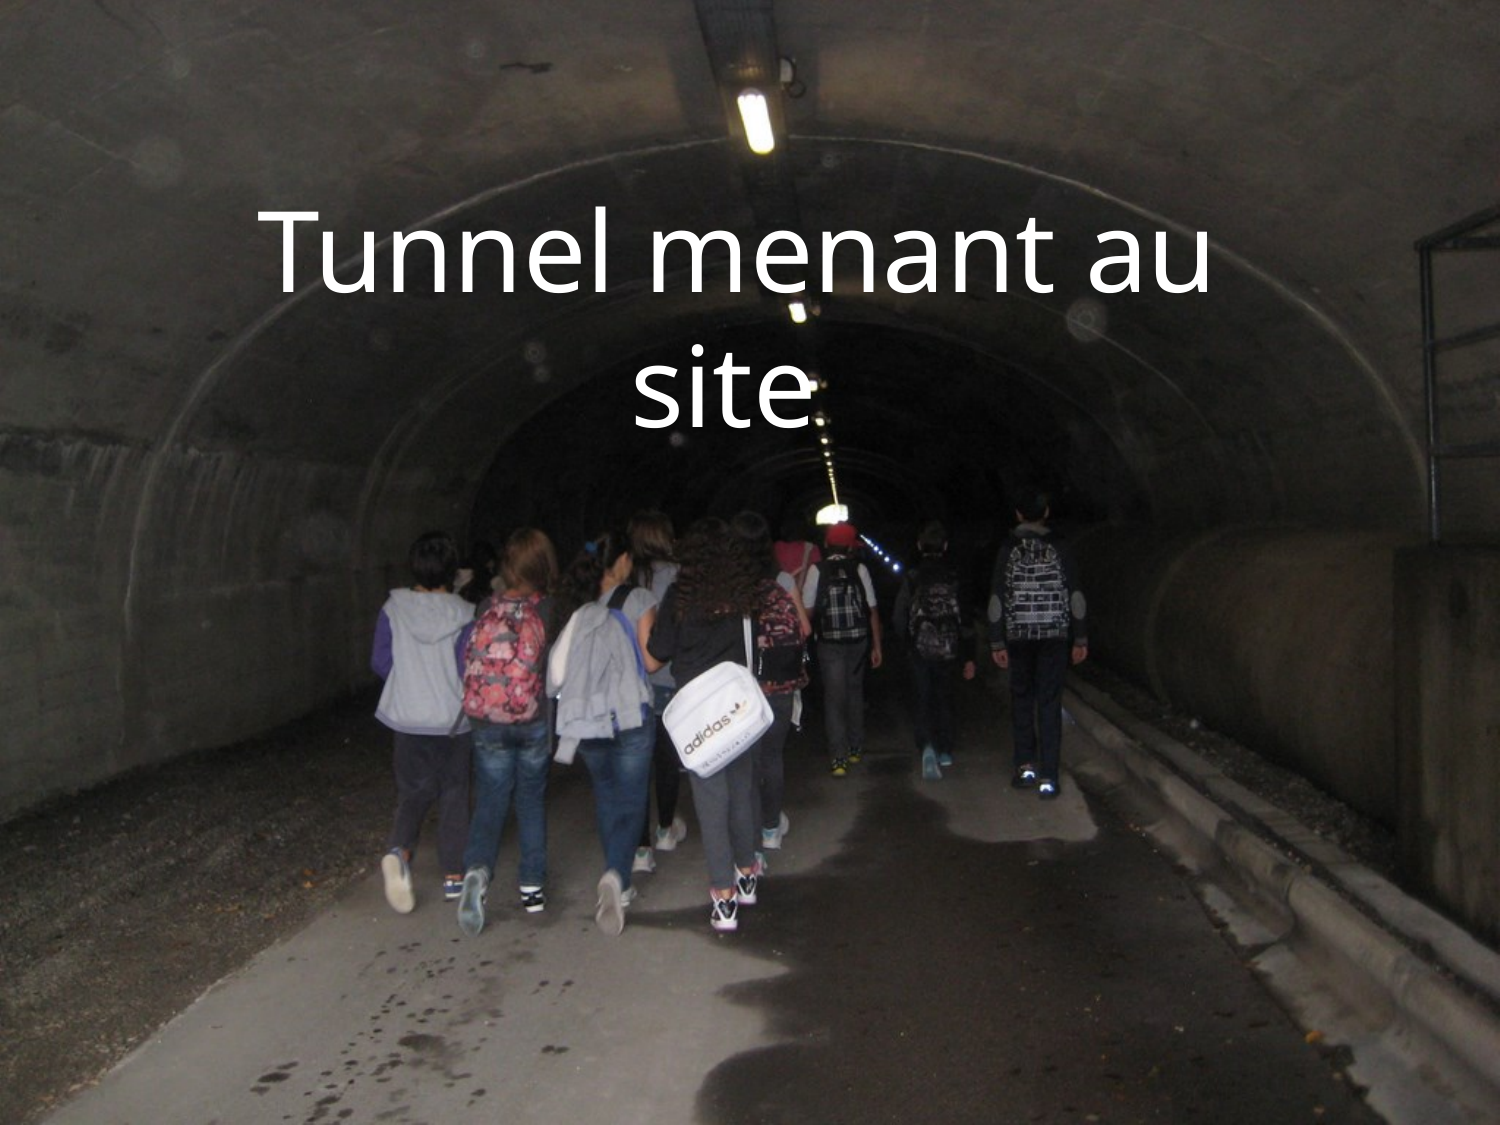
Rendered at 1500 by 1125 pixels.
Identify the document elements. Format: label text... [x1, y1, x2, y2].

picture [0, 0, 1500, 1125]
text_box Tunnel menant au site [171, 172, 1306, 458]
